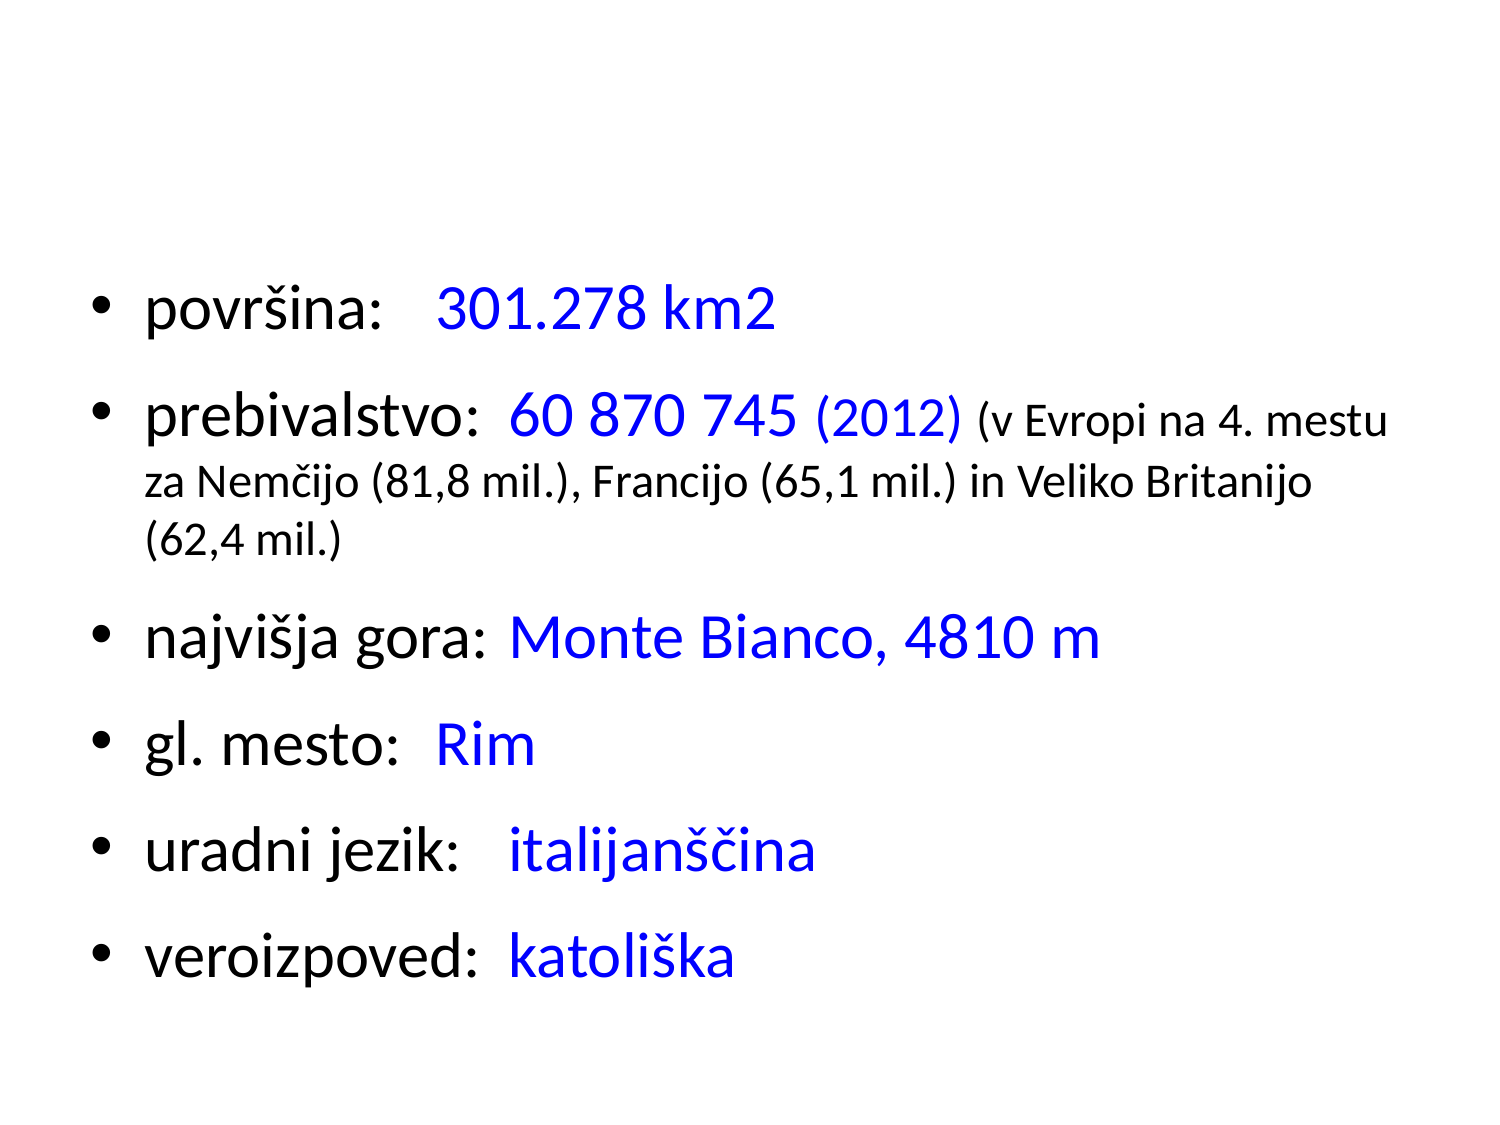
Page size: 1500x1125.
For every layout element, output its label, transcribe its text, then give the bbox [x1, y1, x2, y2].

list površina: 301.278 km2 prebivalstvo: 60 870 745 (2012) (v Evropi na 4. mestu za Nemčijo (81,8 mil.), Francijo (65,1 mil.) in Veliko Britanijo (62,4 mil.) najvišja gora: Monte Bianco, 4810 m gl. mesto: Rim uradni jezik: italijanščina veroizpoved: katoliška [75, 45, 1425, 1005]
